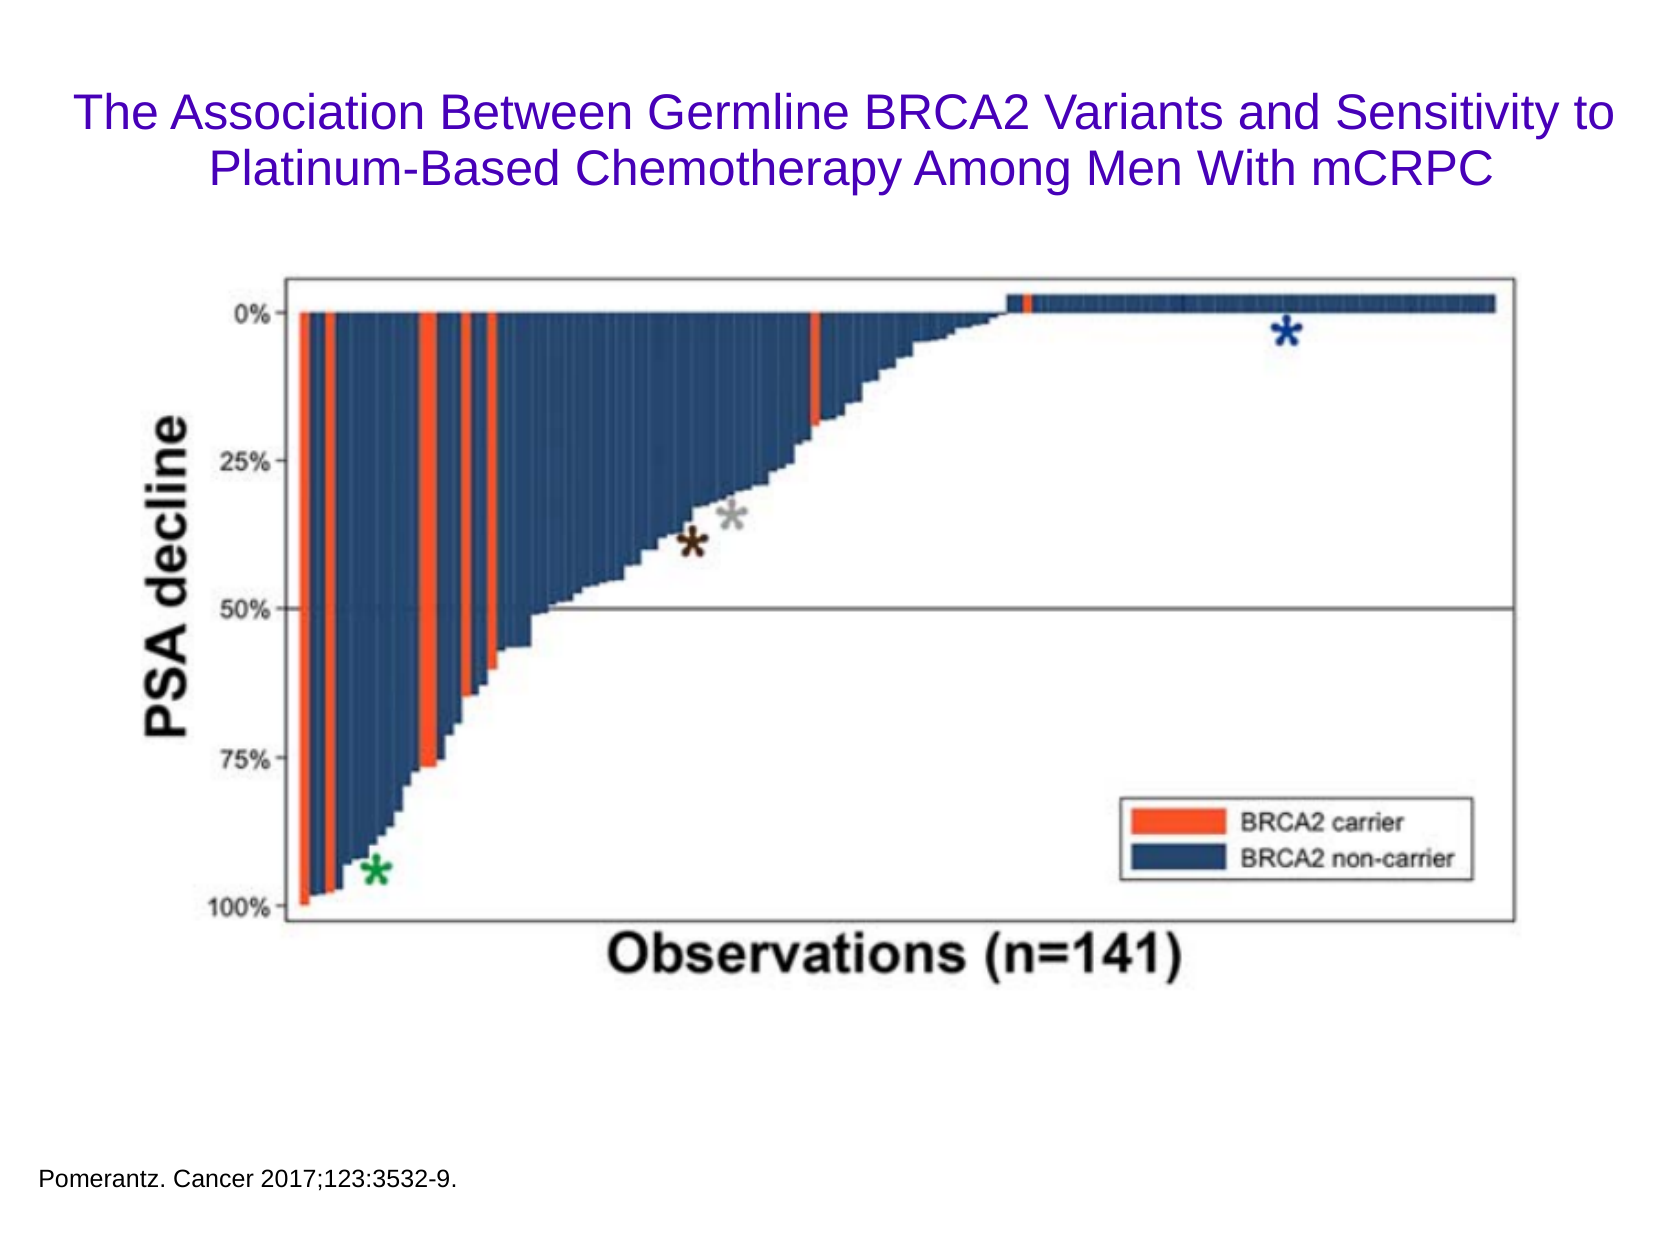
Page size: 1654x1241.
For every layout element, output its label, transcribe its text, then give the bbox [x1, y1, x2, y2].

picture [112, 246, 1542, 994]
text_box The Association Between Germline BRCA2 Variants and Sensitivity to Platinum-Based Chemotherapy Among Men With mCRPC [0, 76, 1654, 225]
text_box Pomerantz. Cancer 2017;123:3532-9. [23, 1157, 827, 1229]
